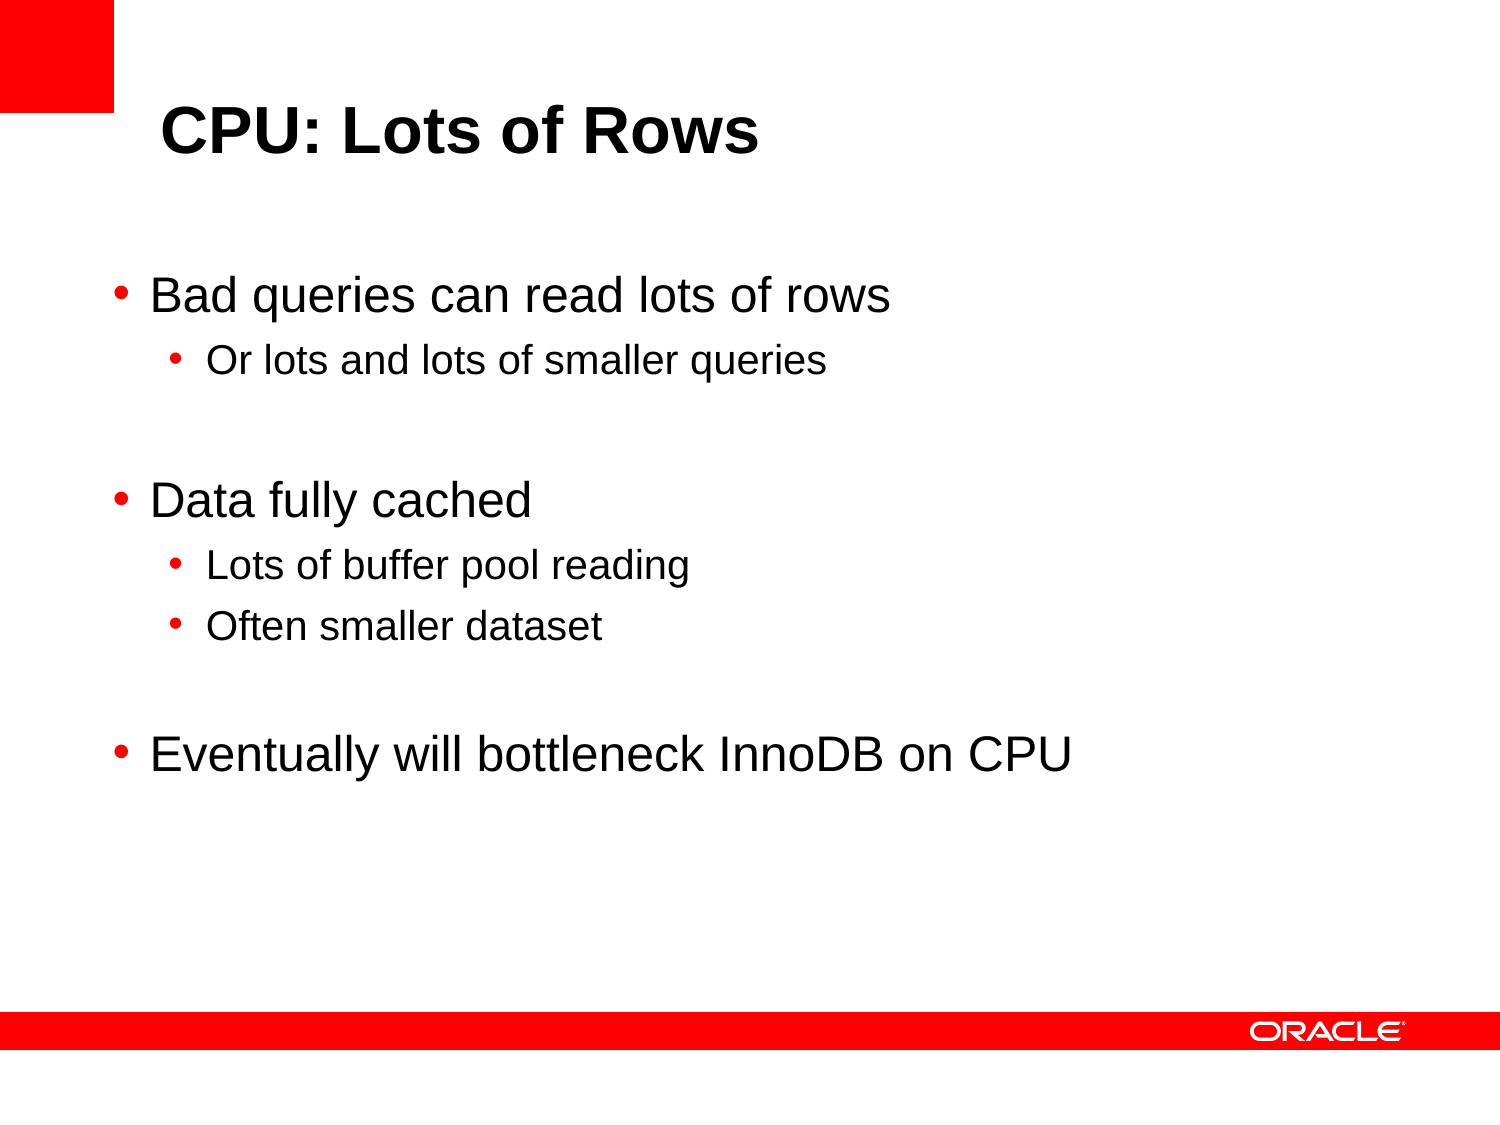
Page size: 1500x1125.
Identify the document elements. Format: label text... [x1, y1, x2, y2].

title CPU: Lots of Rows [145, 49, 1390, 205]
list Bad queries can read lots of rows Or lots and lots of smaller queries Data fully cached Lots of buffer pool reading Often smaller dataset Eventually will bottleneck InnoDB on CPU [112, 262, 1349, 975]
picture [0, 1012, 1500, 1050]
picture [0, 0, 114, 113]
